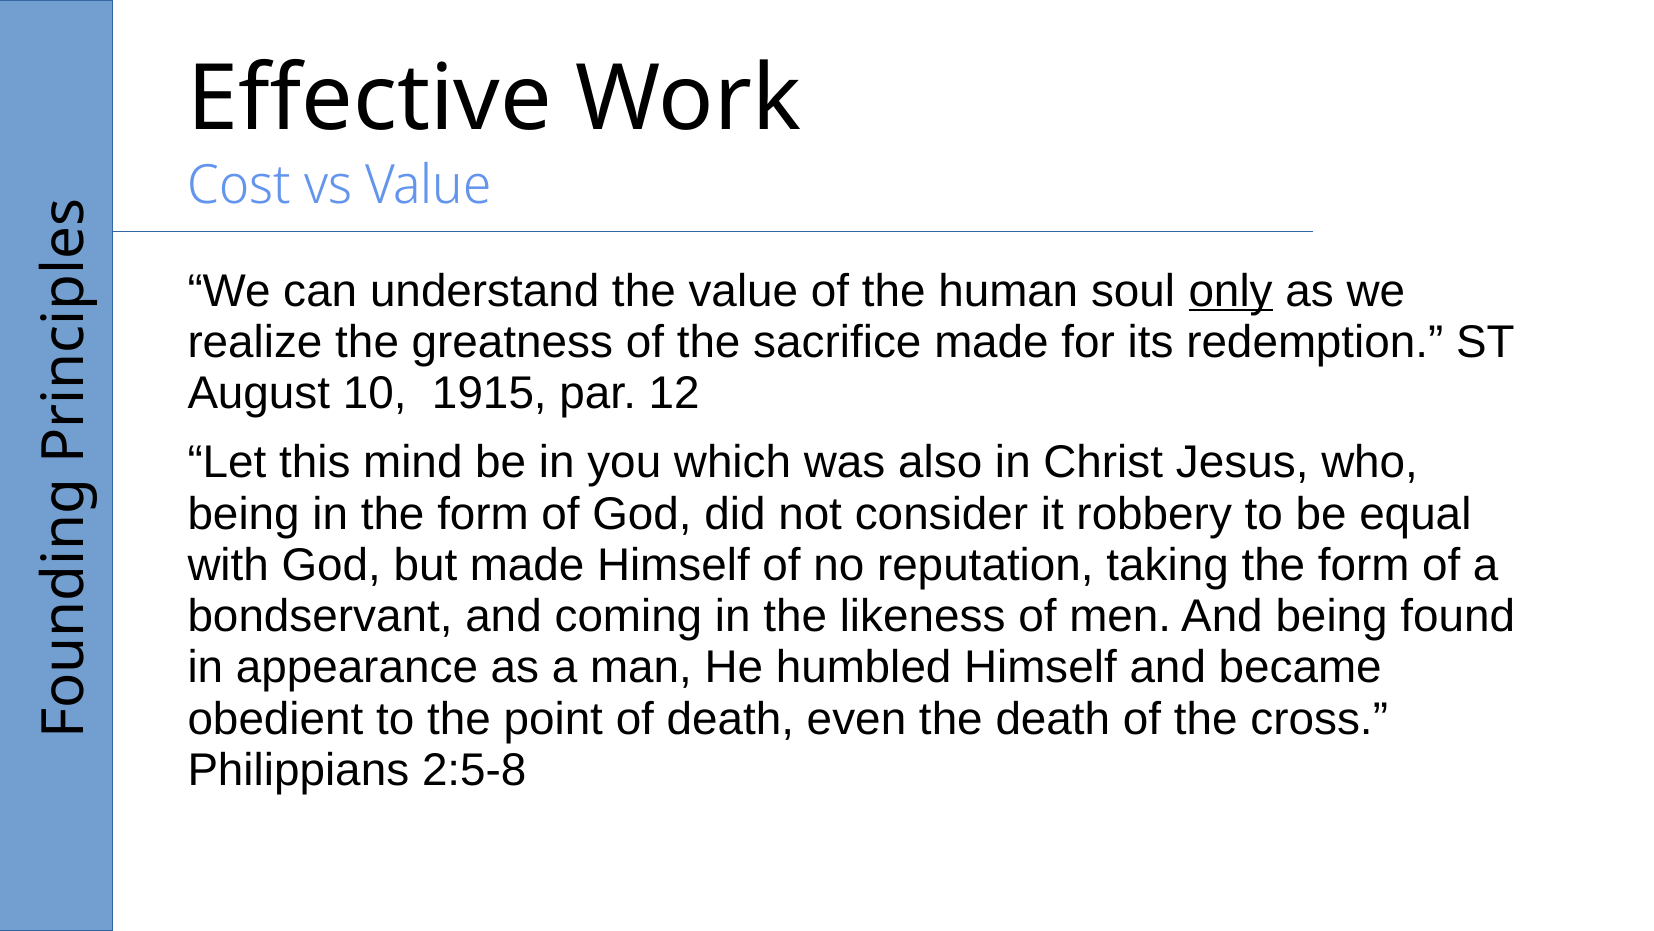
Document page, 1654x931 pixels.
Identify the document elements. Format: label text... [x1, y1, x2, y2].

text_box Founding Principles [13, 37, 105, 901]
subtitle “We can understand the value of the human soul only as we realize the greatness of the sacrifice made for its redemption.” ST August 10, 1915, par. 12 “Let this mind be in you which was also in Christ Jesus, who, being in the form of God, did not consider it robbery to be equal with God, but made Himself of no reputation, taking the form of a bondservant, and coming in the likeness of men. And being found in appearance as a man, He humbled Himself and became obedient to the point of death, even the death of the cross.” Philippians 2:5-8 [187, 264, 1538, 796]
title Cost vs Value [187, 125, 1571, 239]
title Effective Work [187, 33, 1571, 125]
text_box [0, 0, 113, 931]
